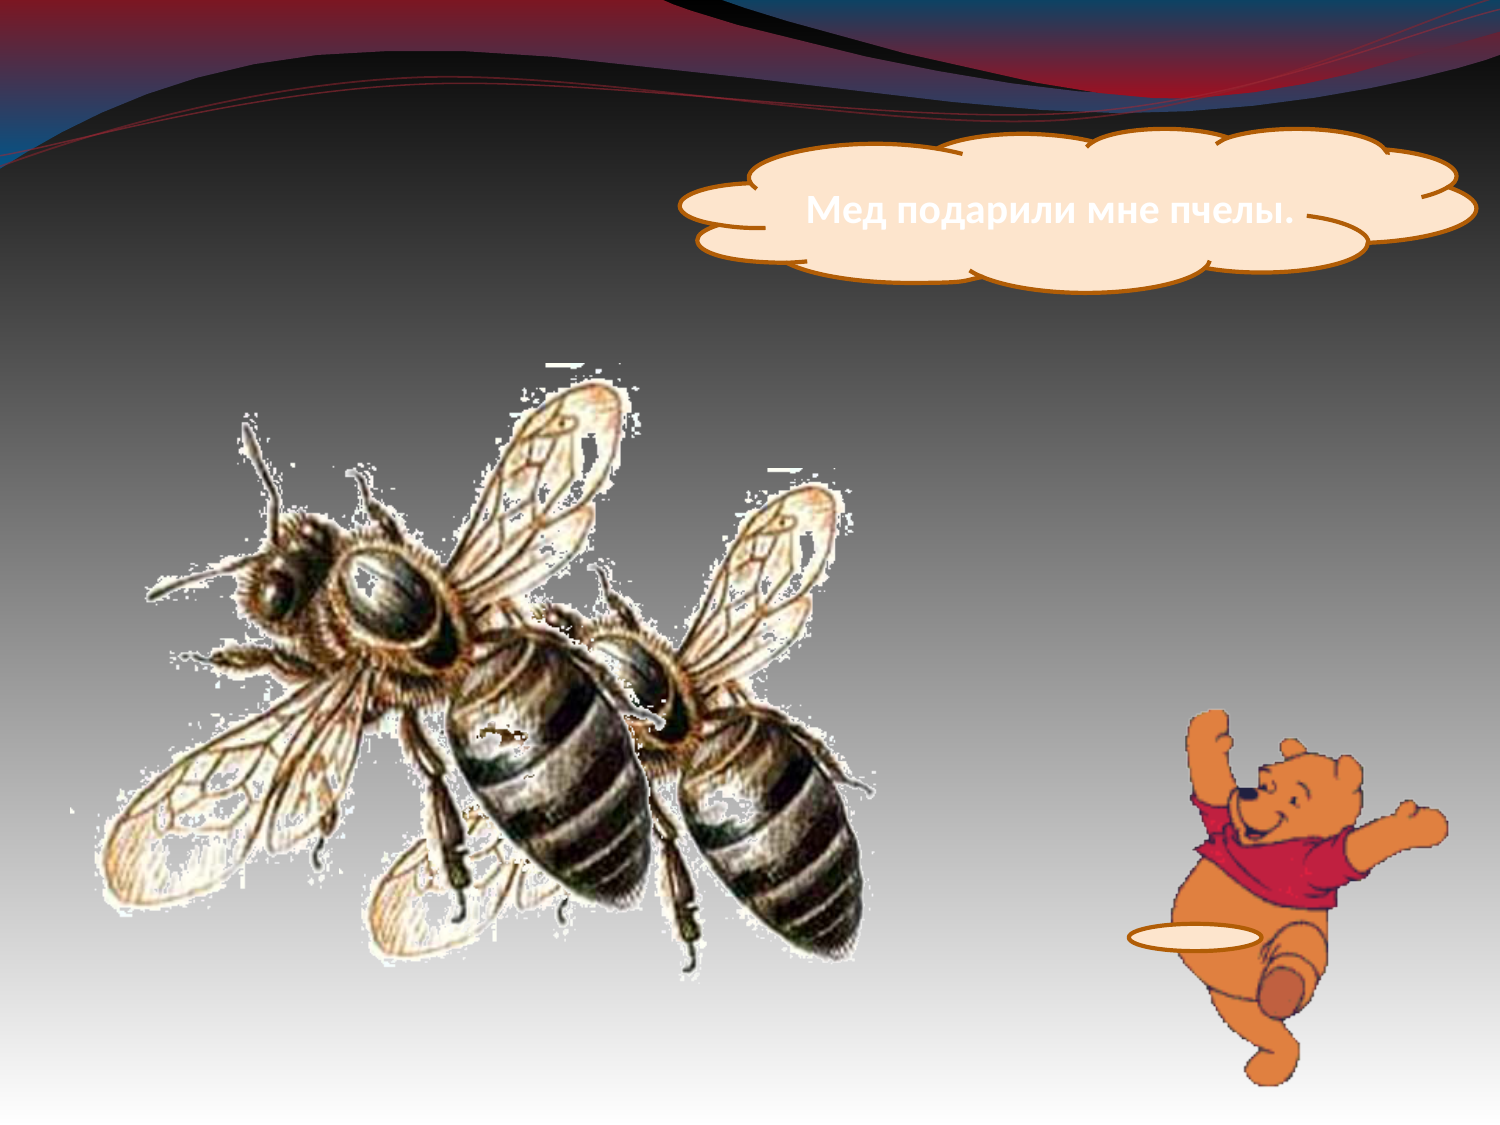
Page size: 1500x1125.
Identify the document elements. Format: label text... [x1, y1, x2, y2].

picture [70, 363, 903, 994]
picture [1124, 703, 1459, 1097]
text_box Мед подарили мне пчелы. [1128, 923, 1262, 952]
text_box Мед подарили мне пчелы. [679, 128, 1477, 293]
